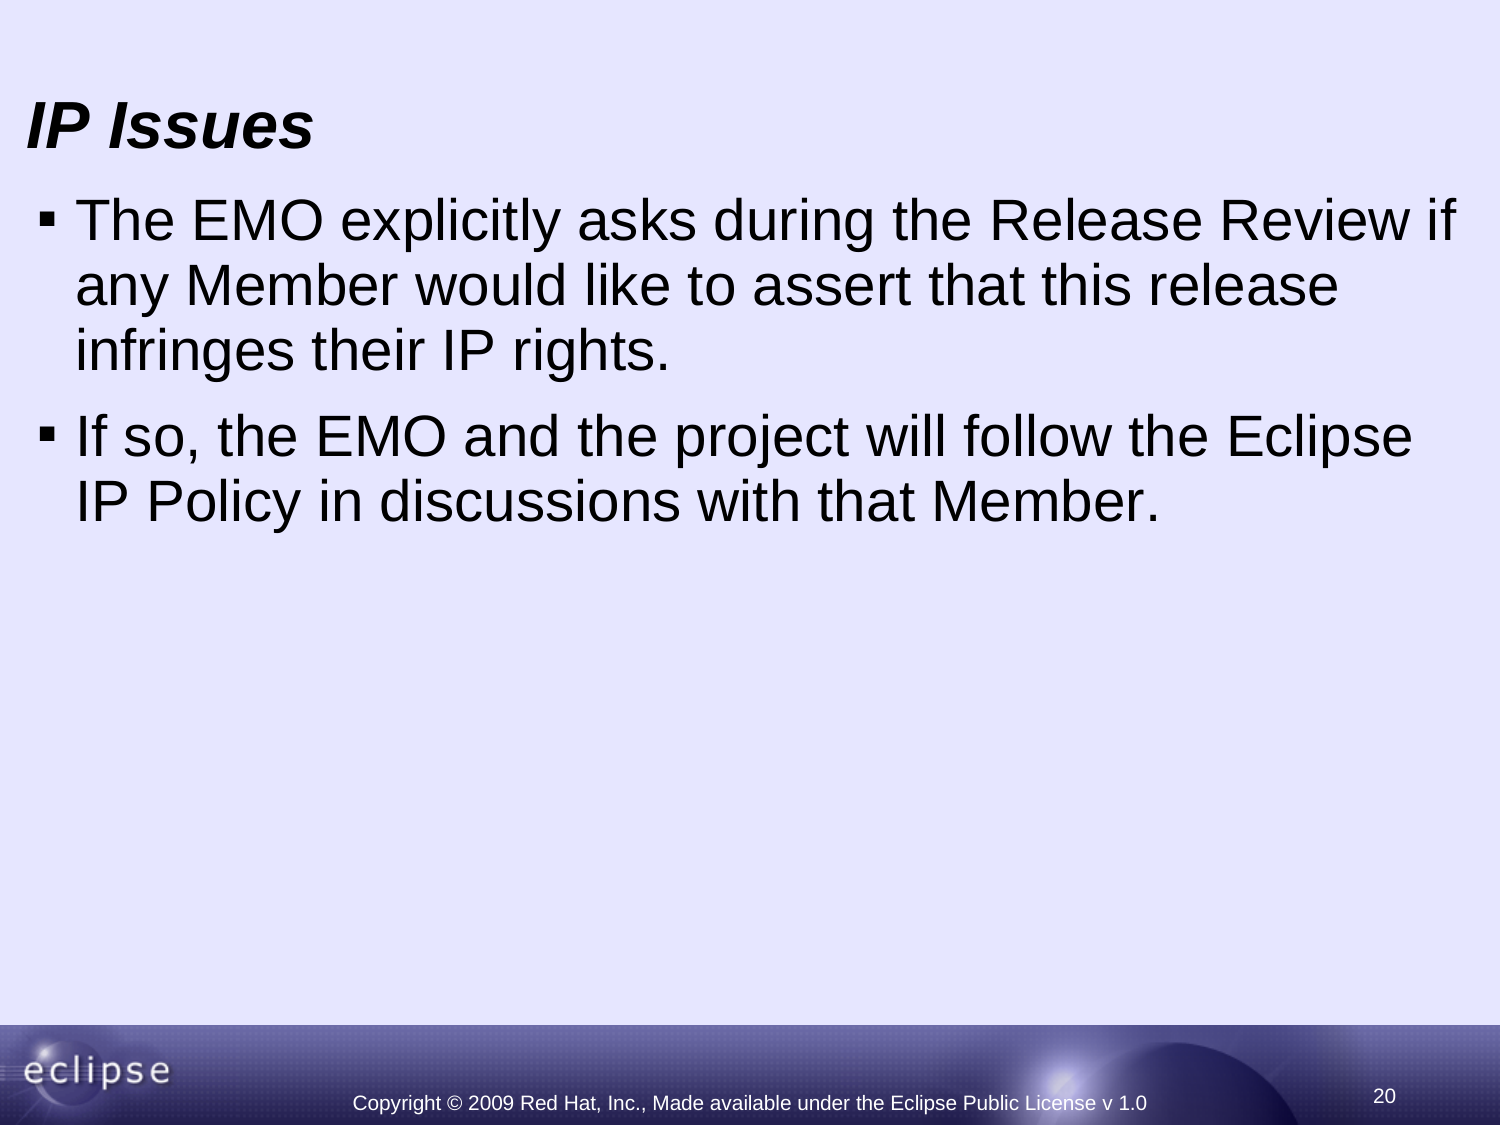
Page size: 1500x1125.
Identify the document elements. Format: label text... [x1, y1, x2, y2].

picture [0, 1025, 1500, 1125]
list The EMO explicitly asks during the Release Review if any Member would like to assert that this release infringes their IP rights. If so, the EMO and the project will follow the Eclipse IP Policy in discussions with that Member. [37, 187, 1463, 1021]
title IP Issues [26, 84, 1474, 172]
